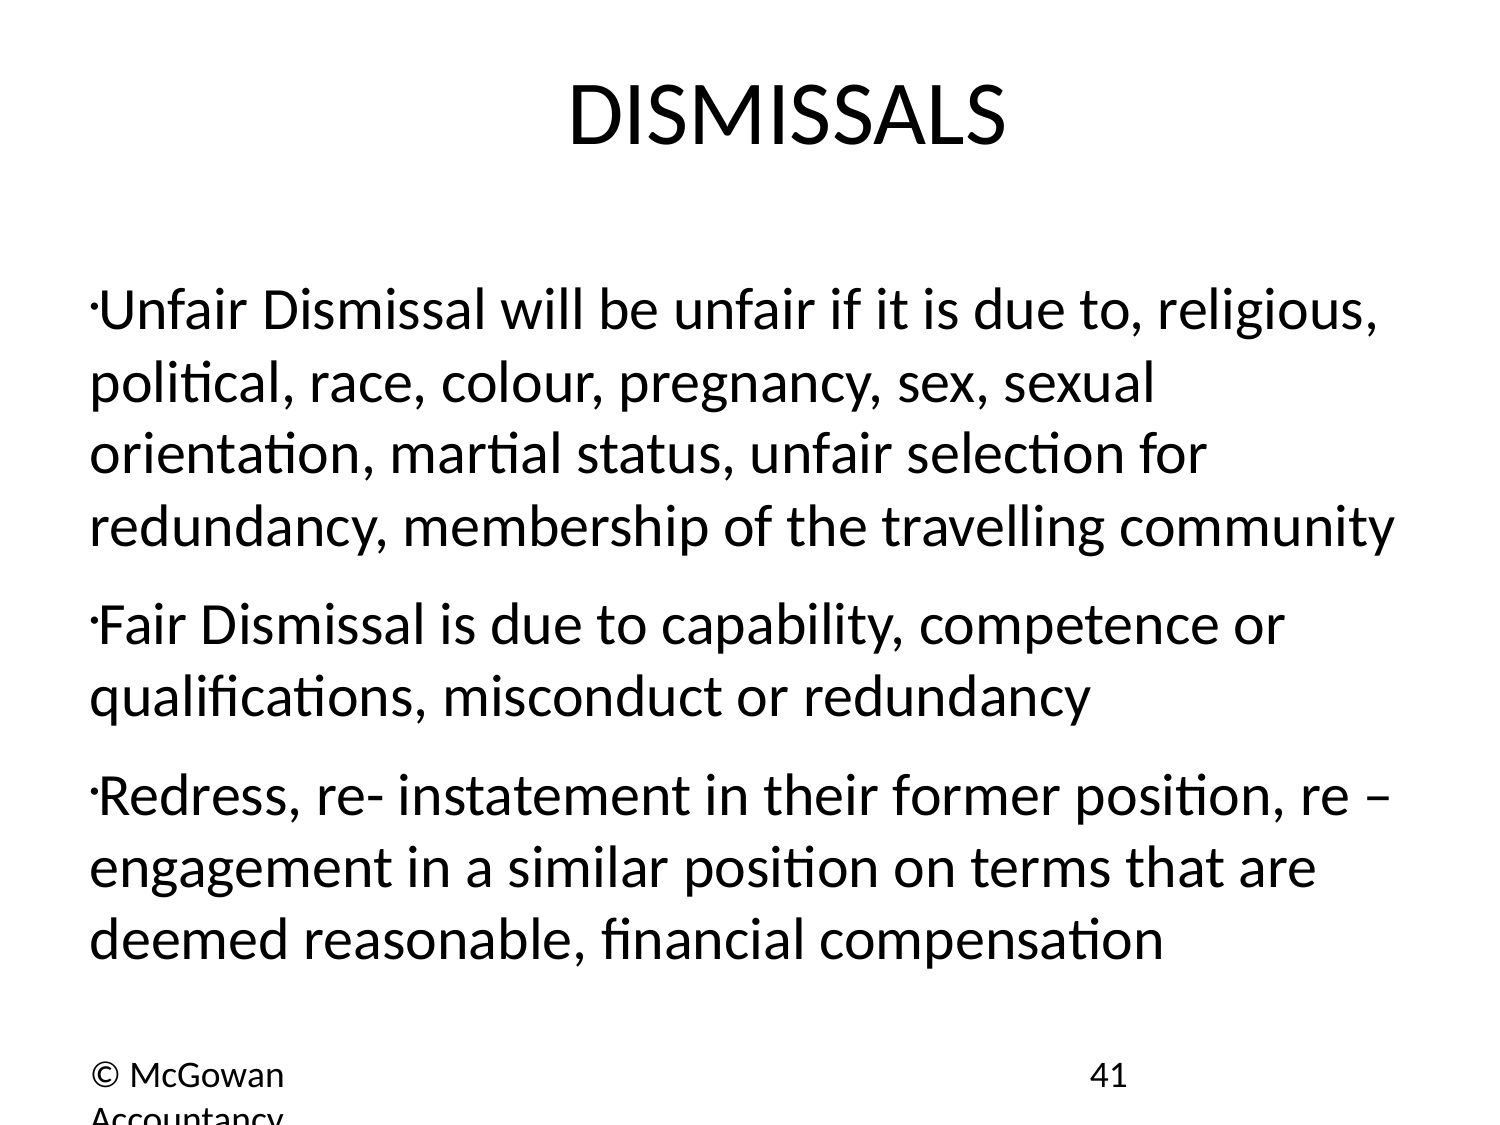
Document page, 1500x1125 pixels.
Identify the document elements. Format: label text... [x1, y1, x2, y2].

text_box © McGowan Accountancy Services [75, 1042, 425, 1103]
list Unfair Dismissal will be unfair if it is due to, religious, political, race, colour, pregnancy, sex, sexual orientation, martial status, unfair selection for redundancy, membership of the travelling community Fair Dismissal is due to capability, competence or qualifications, misconduct or redundancy Redress, re- instatement in their former position, re – engagement in a similar position on terms that are deemed reasonable, financial compensation [75, 262, 1425, 1005]
text_box [1074, 1042, 1425, 1103]
title DISMISSALS [75, 45, 1425, 233]
